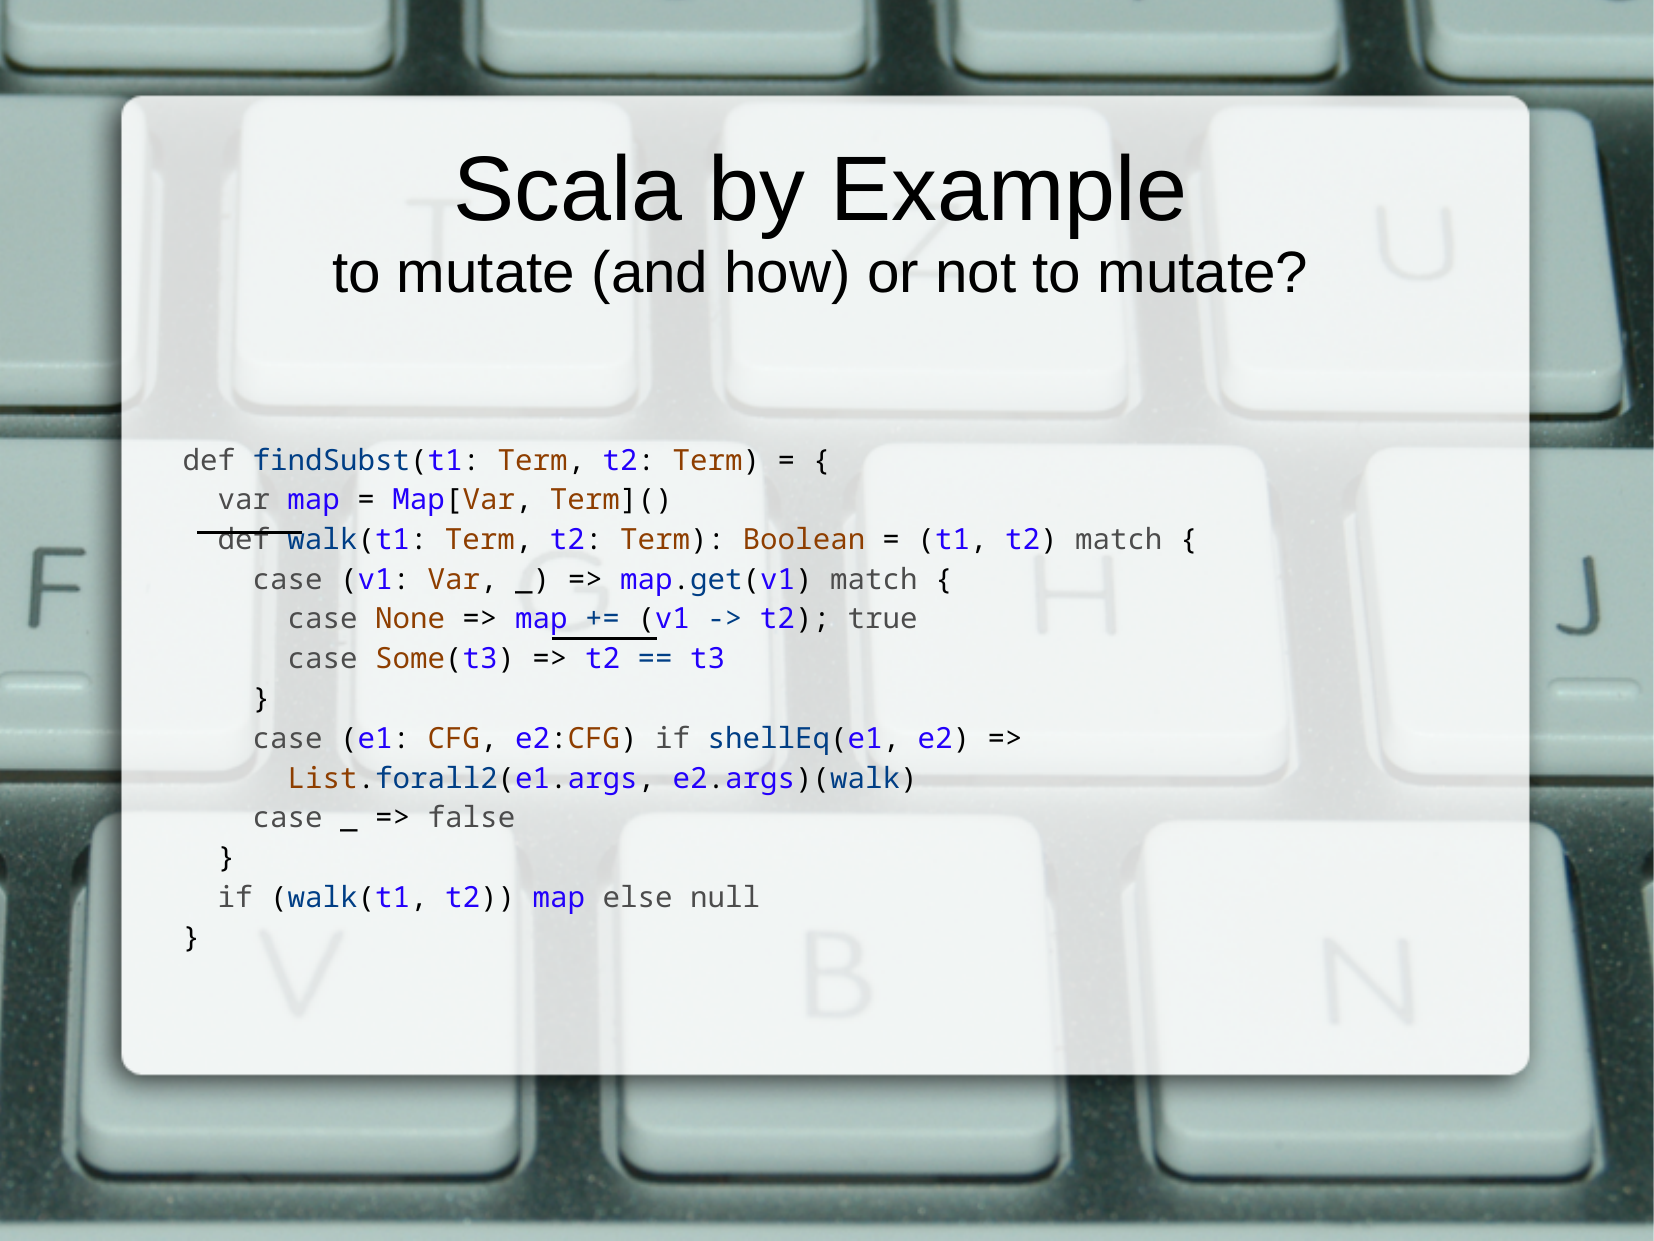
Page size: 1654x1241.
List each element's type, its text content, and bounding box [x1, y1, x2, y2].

title Scala by Example to mutate (and how) or not to mutate? [135, 117, 1506, 325]
picture [0, 0, 1654, 1241]
subtitle def findSubst(t1: Term, t2: Term) = { var map = Map[Var, Term]() def walk(t1: Term, t2: Term): Boolean = (t1, t2) match { case (v1: Var, _) => map.get(v1) match { case None => map += (v1 -> t2); true case Some(t3) => t2 == t3 } case (e1: CFG, e2:CFG) if shellEq(e1, e2) => List.forall2(e1.args, e2.args)(walk) case _ => false } if (walk(t1, t2)) map else null } [147, 350, 1506, 1045]
